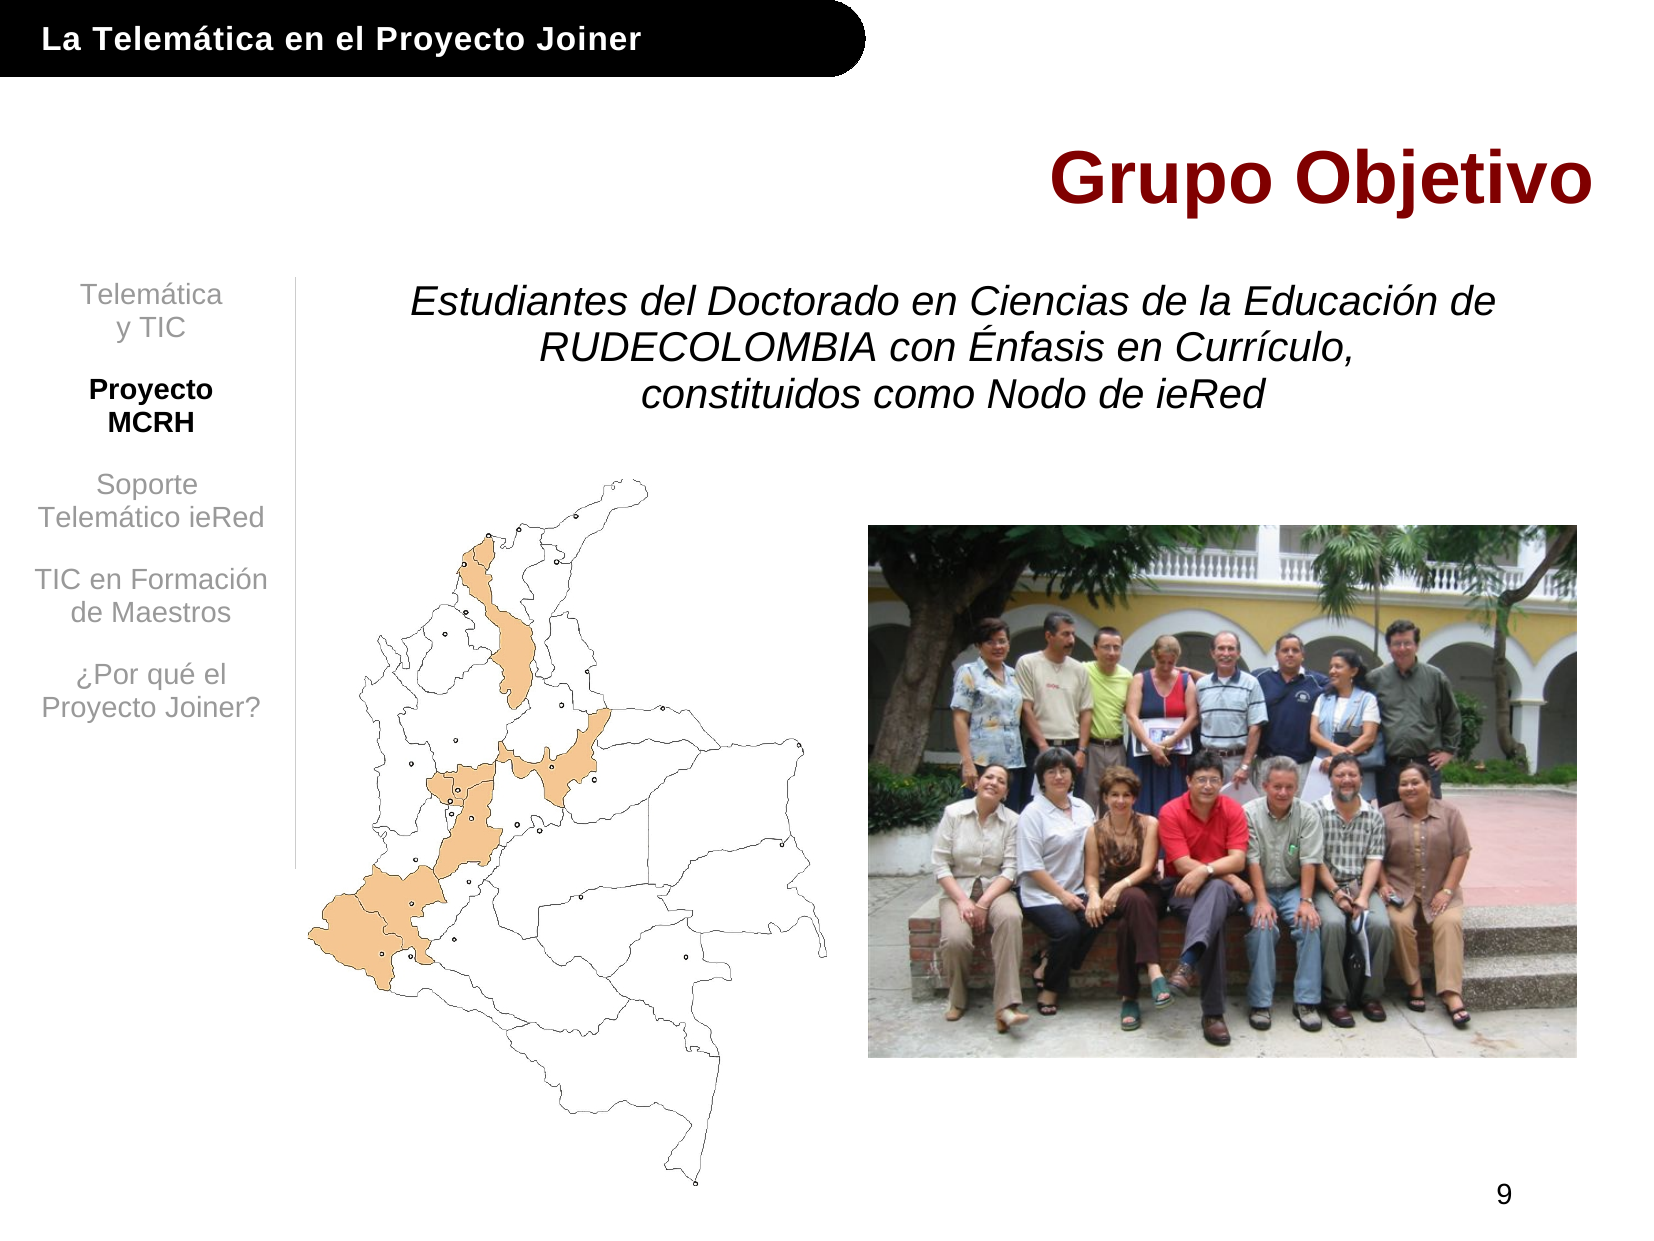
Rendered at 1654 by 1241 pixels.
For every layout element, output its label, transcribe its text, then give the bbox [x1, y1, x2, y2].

title Grupo Objetivo [118, 118, 1595, 237]
list Telemática y TIC Proyecto MCRH Soporte Telemático ieRed TIC en Formación de Maestros ¿Por qué el Proyecto Joiner? [18, 277, 285, 862]
list Estudiantes del Doctorado en Ciencias de la Educación de RUDECOLOMBIA con Énfasis en Currículo, constituidos como Nodo de ieRed [312, 277, 1595, 1142]
picture [307, 479, 827, 1186]
picture [868, 525, 1577, 1058]
